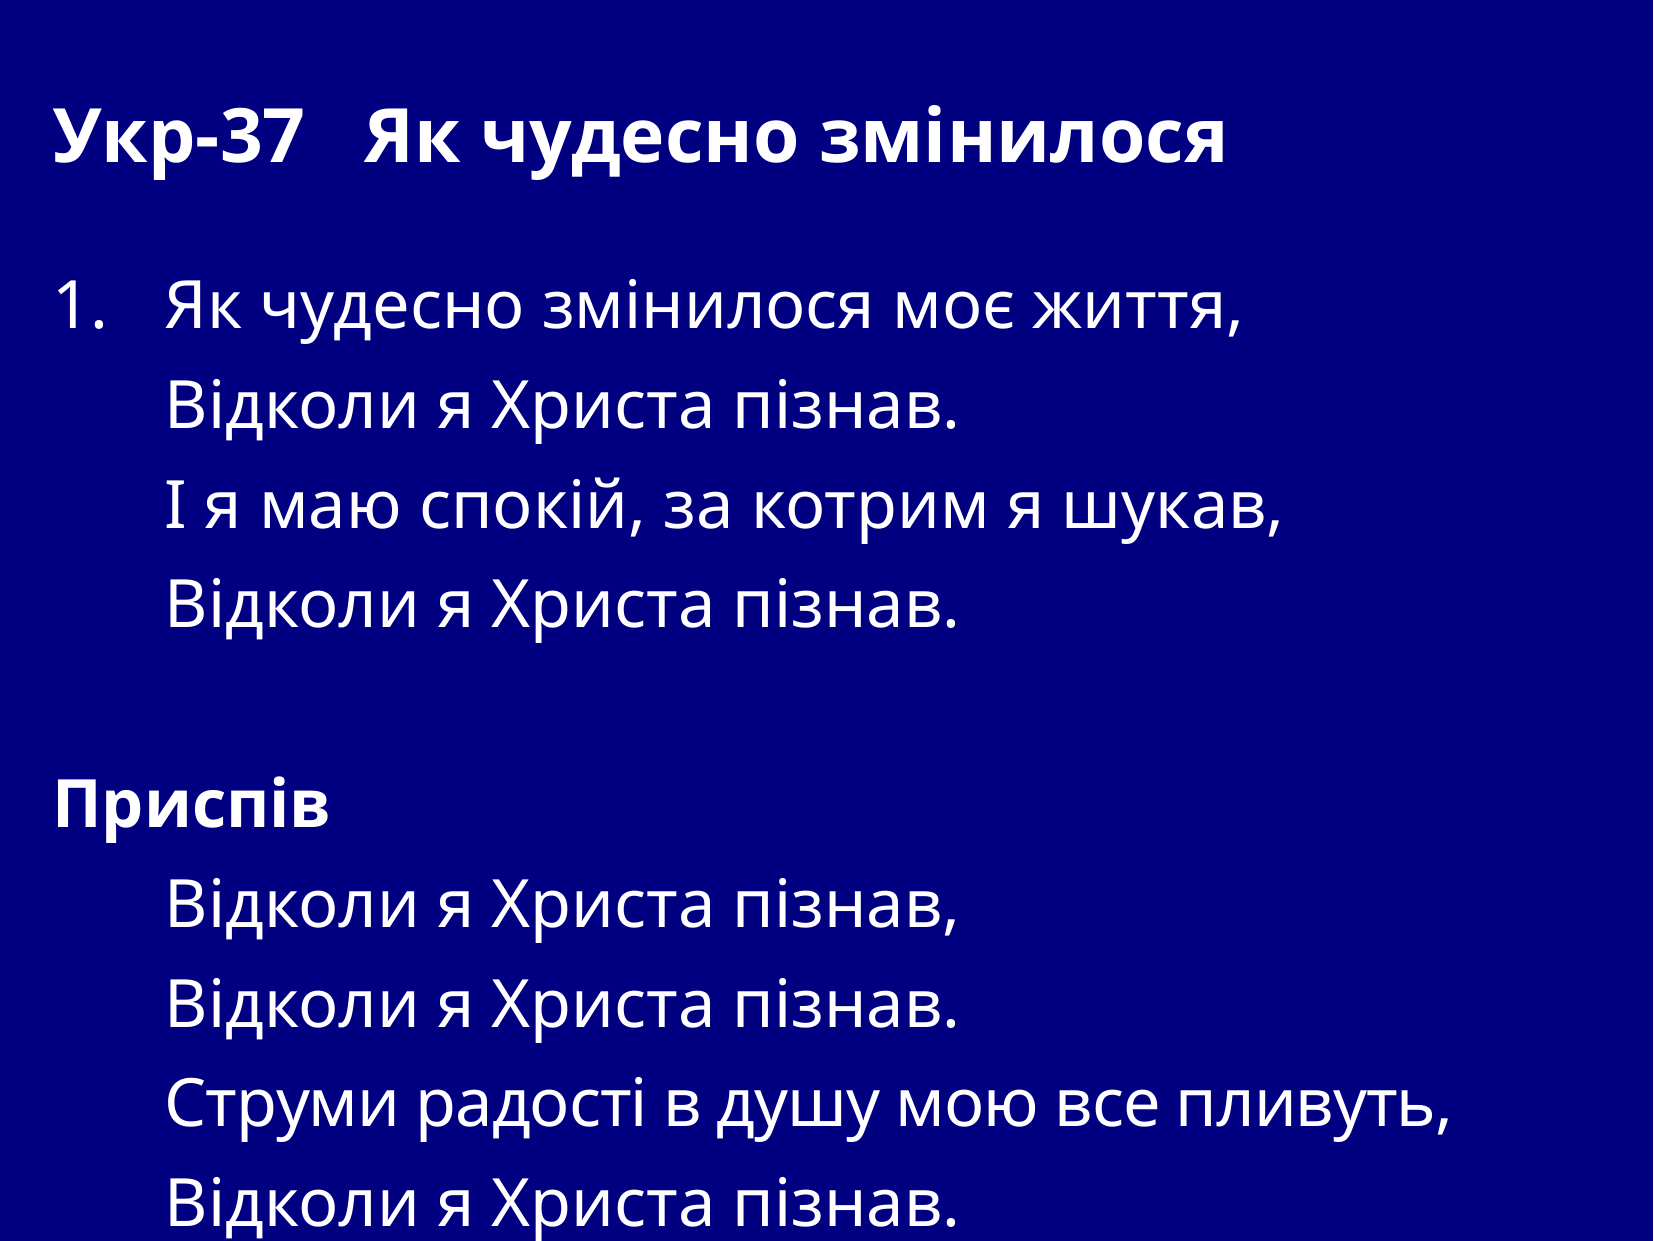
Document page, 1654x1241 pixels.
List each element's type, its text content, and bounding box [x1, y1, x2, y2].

text_box Укр-37 Як чудесно змінилося [37, 75, 1576, 188]
text_box 1. Як чудесно змінилося моє життя, Відколи я Христа пізнав. І я маю спокій, за котрим я шукав, Відколи я Христа пізнав. Приспів Відколи я Христа пізнав, Відколи я Христа пізнав. Струми радості в душу мою все пливуть, Відколи я Христа пізнав. [37, 150, 1651, 1163]
